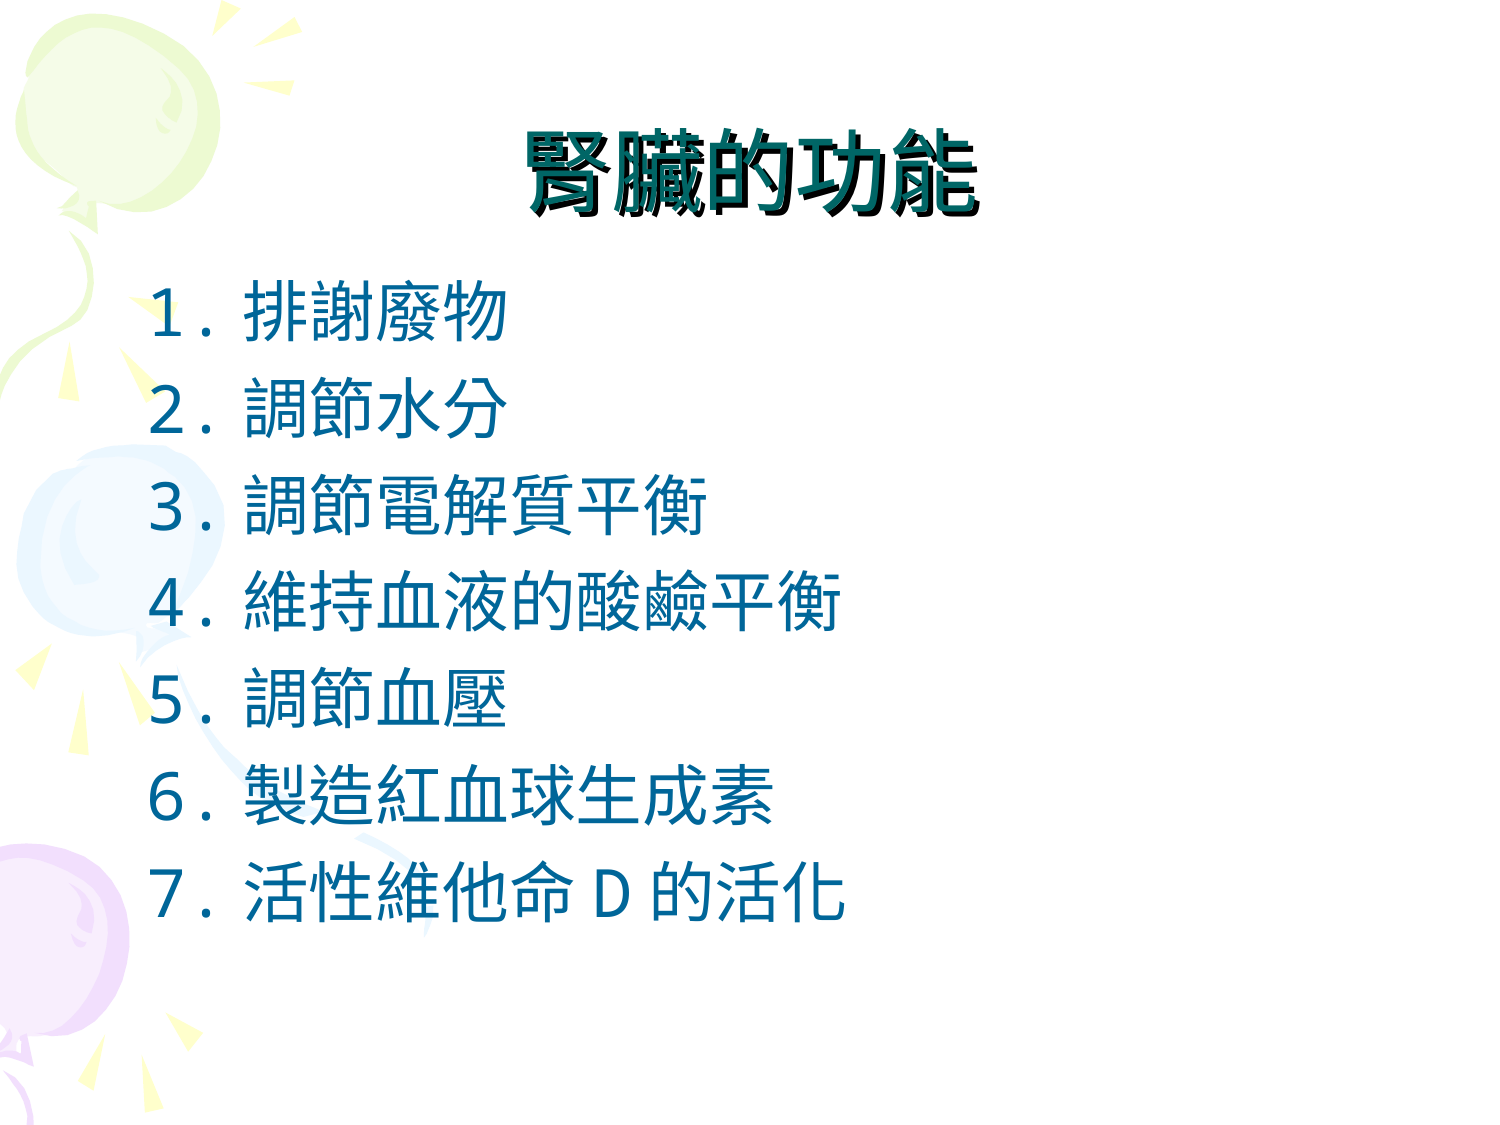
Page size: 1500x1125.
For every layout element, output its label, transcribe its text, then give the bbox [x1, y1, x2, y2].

list 1.排謝廢物 2.調節水分 3.調節電解質平衡 4.維持血液的酸鹼平衡 5.調節血壓 6.製造紅血球生成素 7.活性維他命D的活化 [75, 262, 1426, 994]
title 腎臟的功能 [72, 16, 1426, 233]
